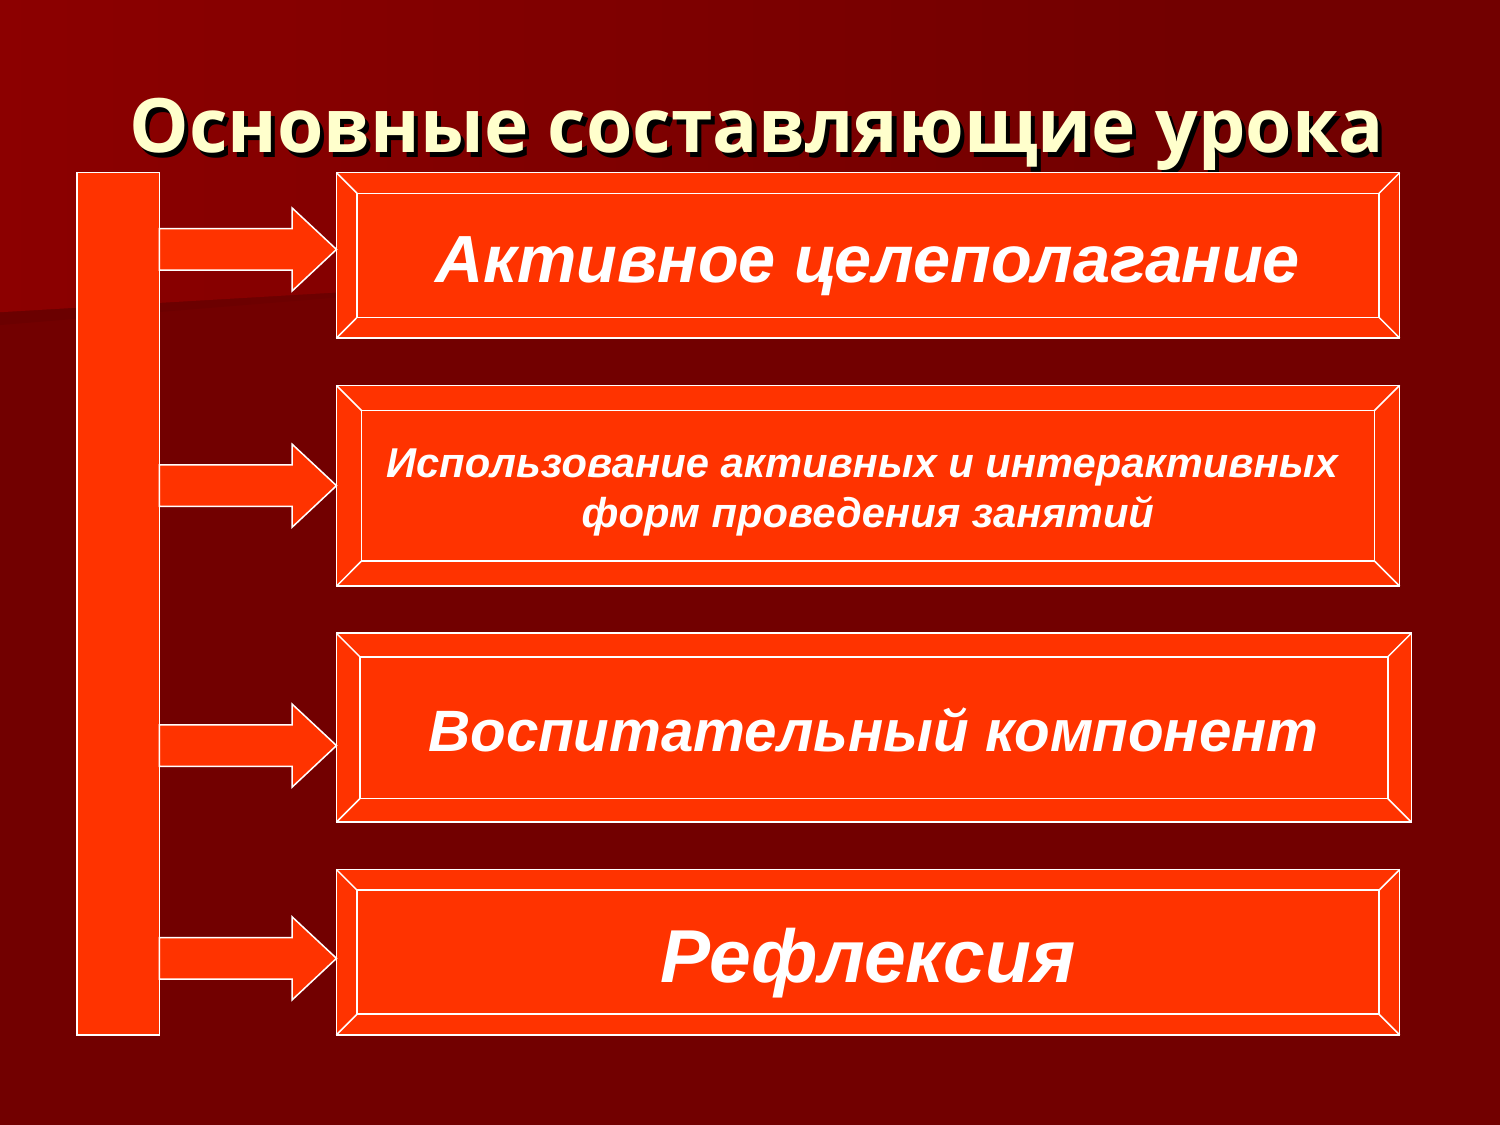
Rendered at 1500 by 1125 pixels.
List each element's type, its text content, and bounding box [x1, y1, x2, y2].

text_box Активное целеполагание [336, 172, 1400, 339]
text_box Использование активных и интерактивных форм проведения занятий [336, 385, 1400, 587]
text_box [77, 173, 337, 1035]
text_box Воспитательный компонент [336, 633, 1412, 823]
title Основные составляющие урока [82, 70, 1433, 258]
text_box Рефлексия [336, 869, 1400, 1035]
